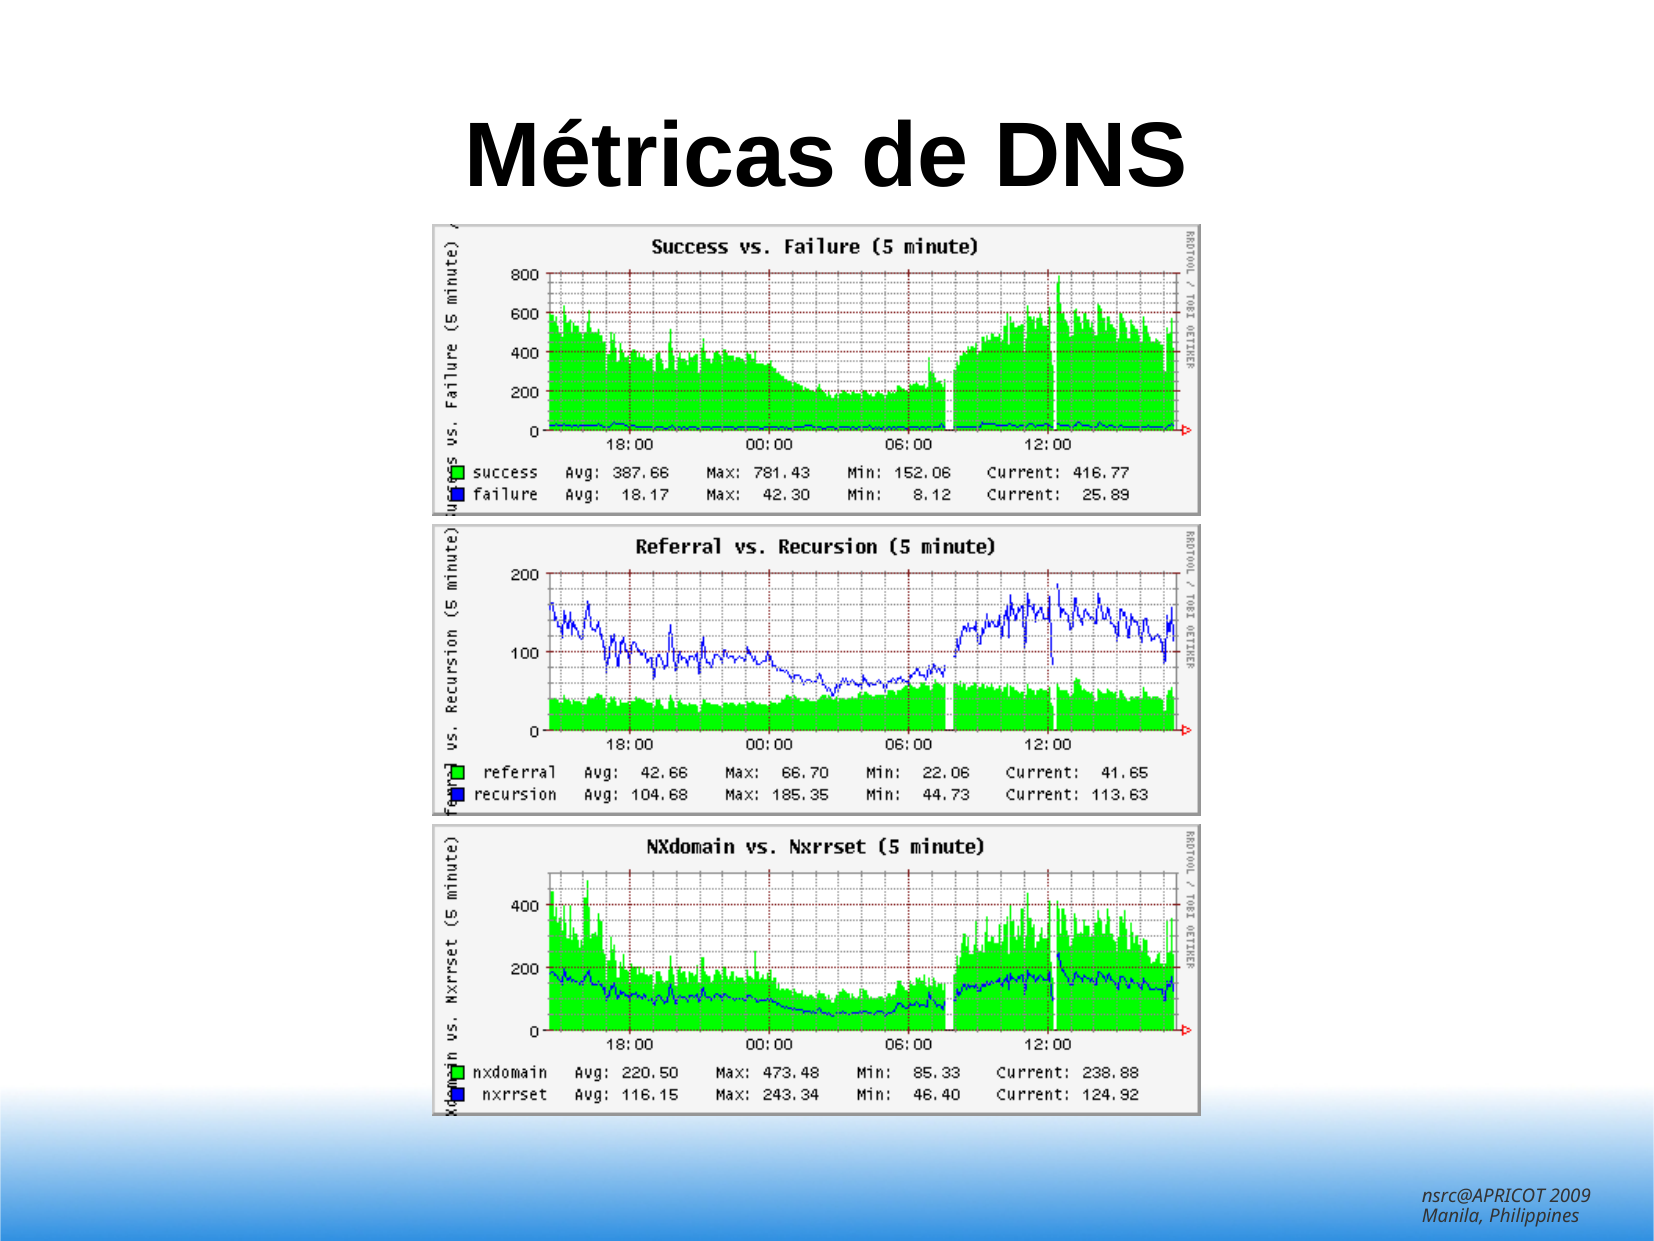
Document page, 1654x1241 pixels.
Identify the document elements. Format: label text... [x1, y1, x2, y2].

picture [0, 824, 1654, 1241]
picture [432, 224, 1201, 516]
title Métricas de DNS [82, 49, 1571, 257]
picture [432, 524, 1201, 816]
